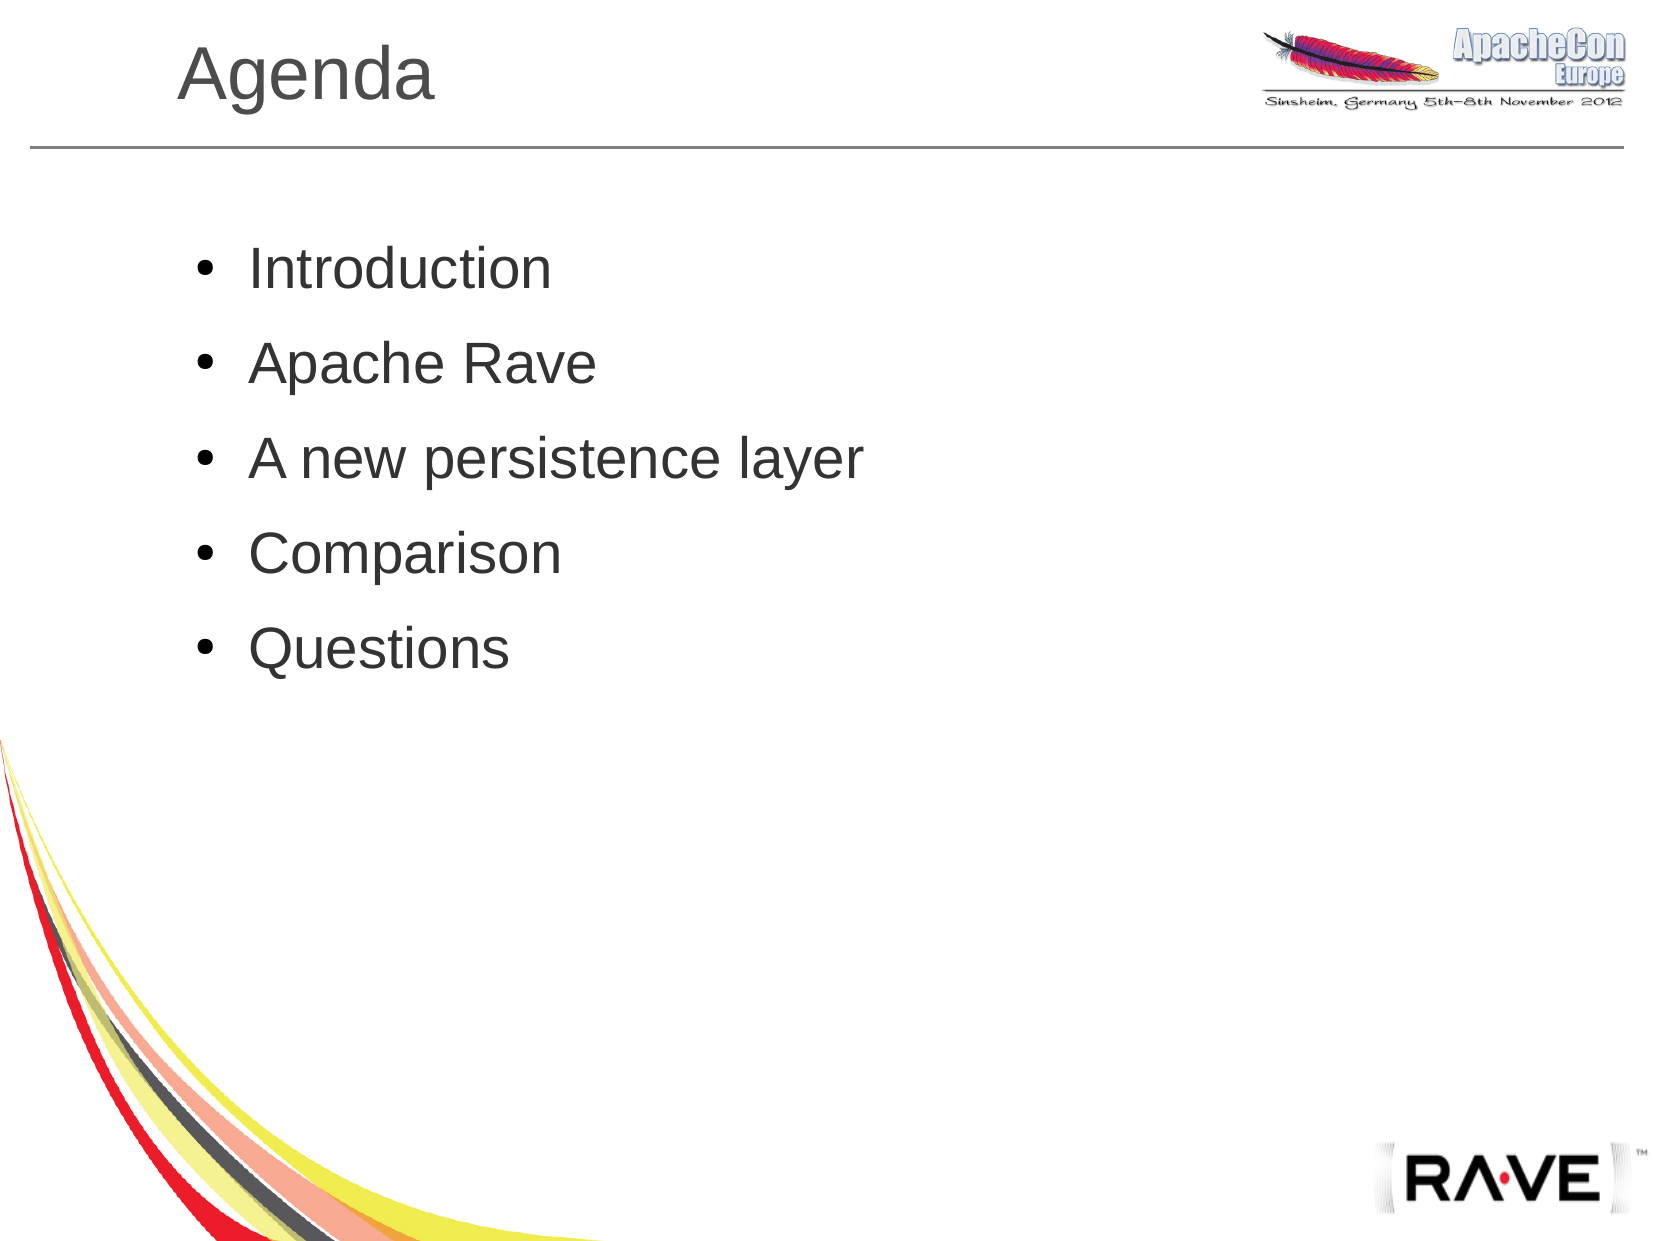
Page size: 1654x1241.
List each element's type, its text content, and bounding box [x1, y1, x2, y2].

list Introduction Apache Rave A new persistence layer Comparison Questions [177, 236, 1625, 1093]
picture [0, 0, 1654, 1241]
title Agenda [177, 25, 1536, 123]
